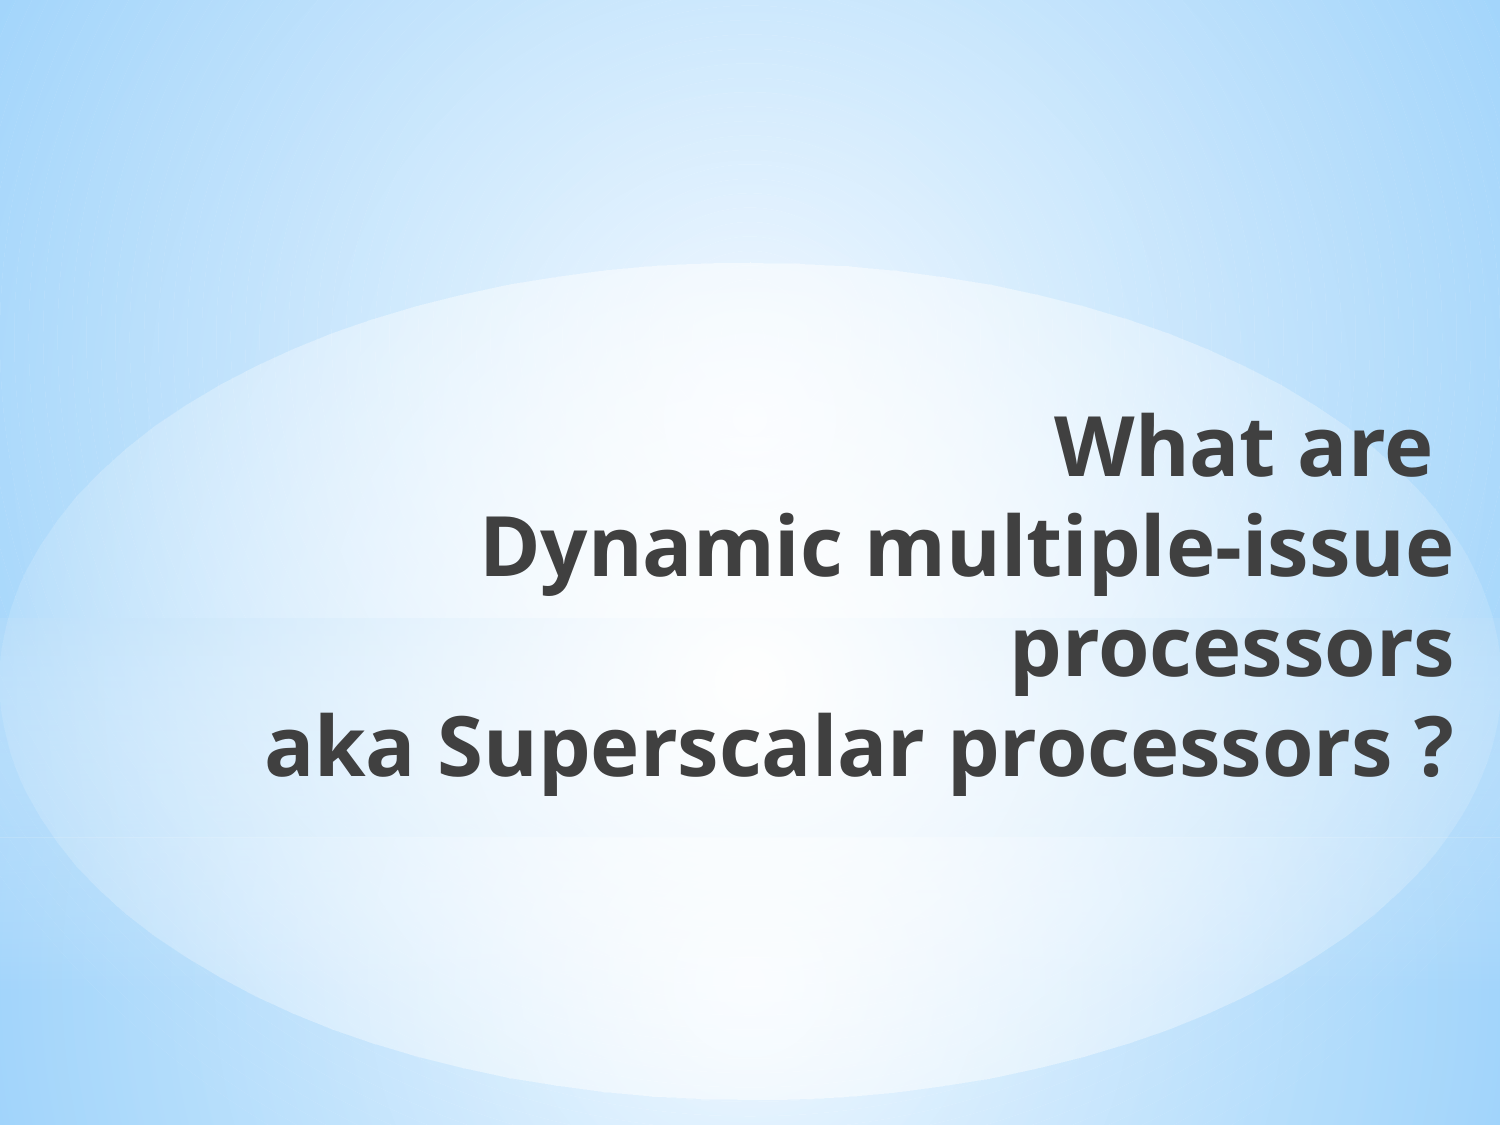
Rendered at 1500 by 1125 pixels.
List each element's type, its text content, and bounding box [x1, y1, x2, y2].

title What are Dynamic multiple-issue processors aka Superscalar processors ? [41, 385, 1471, 905]
